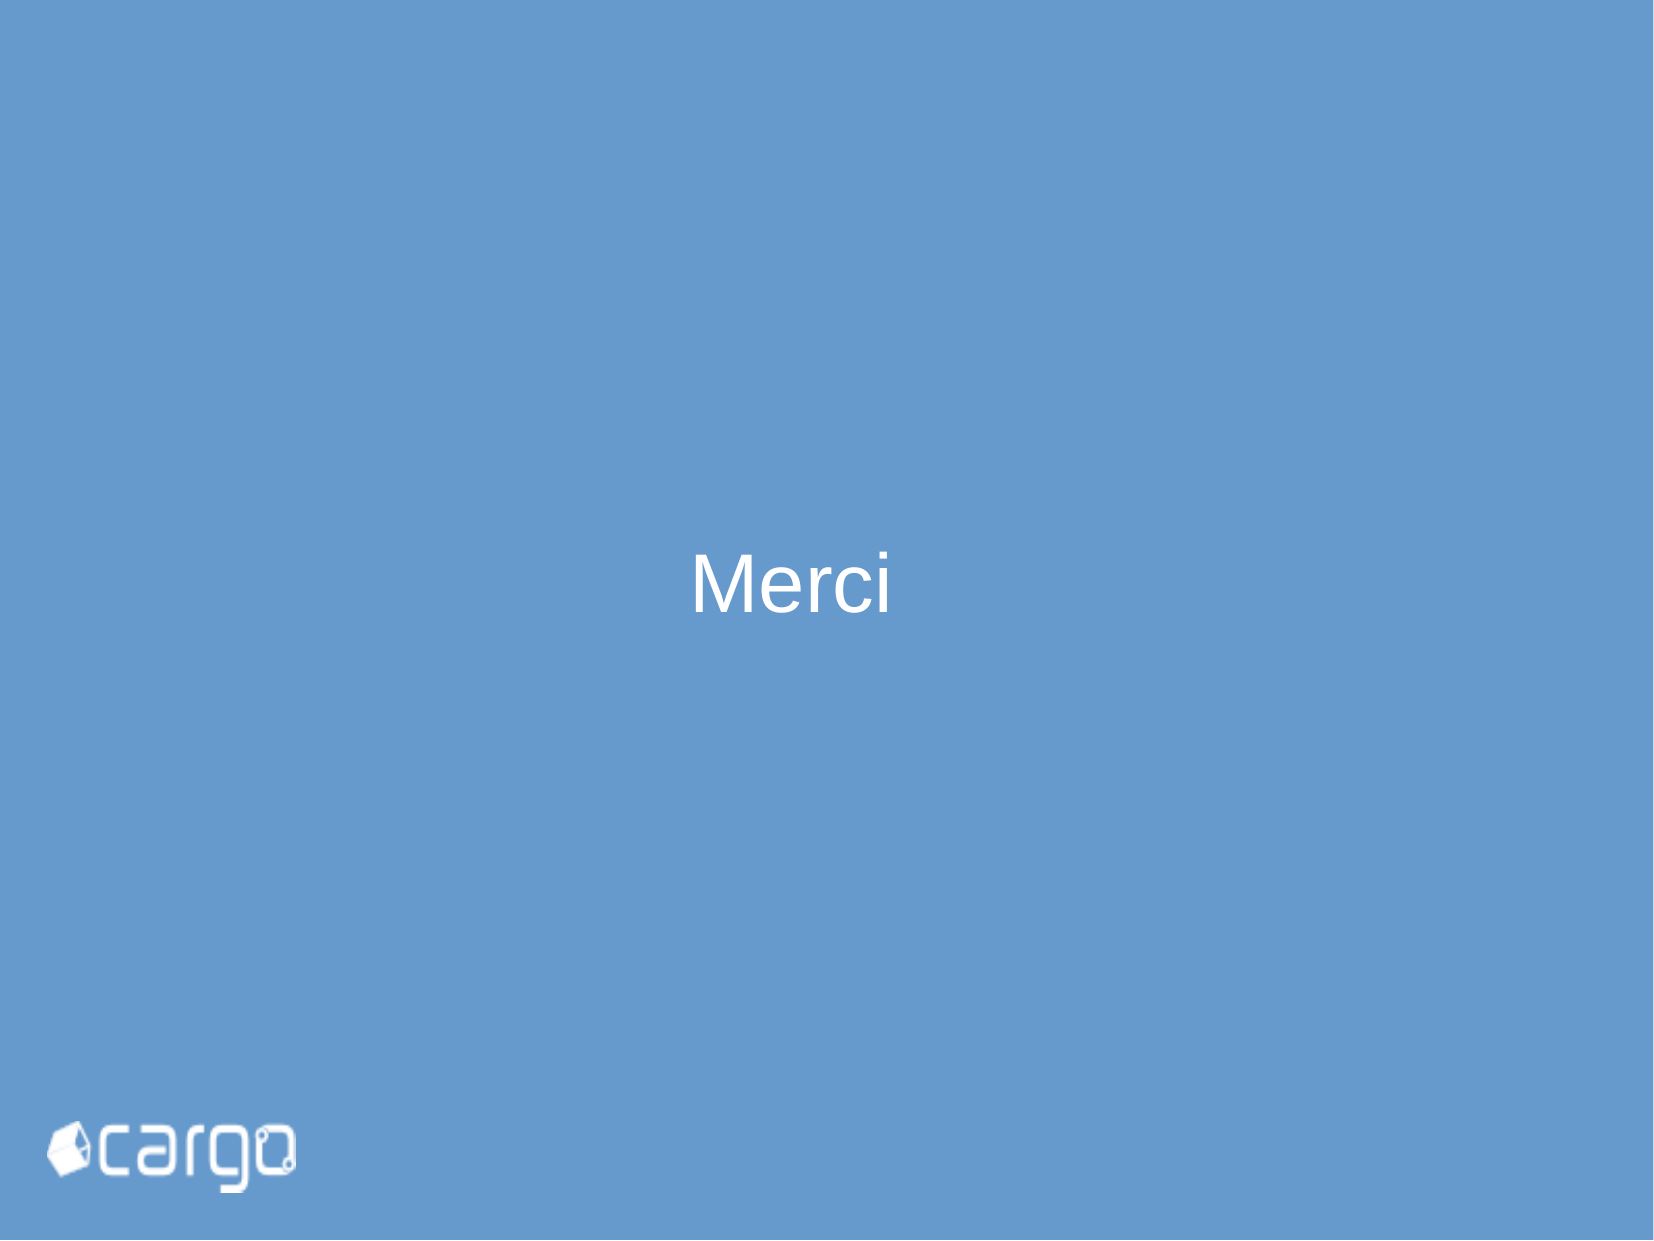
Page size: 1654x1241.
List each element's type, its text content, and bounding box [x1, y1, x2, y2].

picture [47, 1121, 296, 1193]
text_box Merci [212, 529, 1394, 638]
